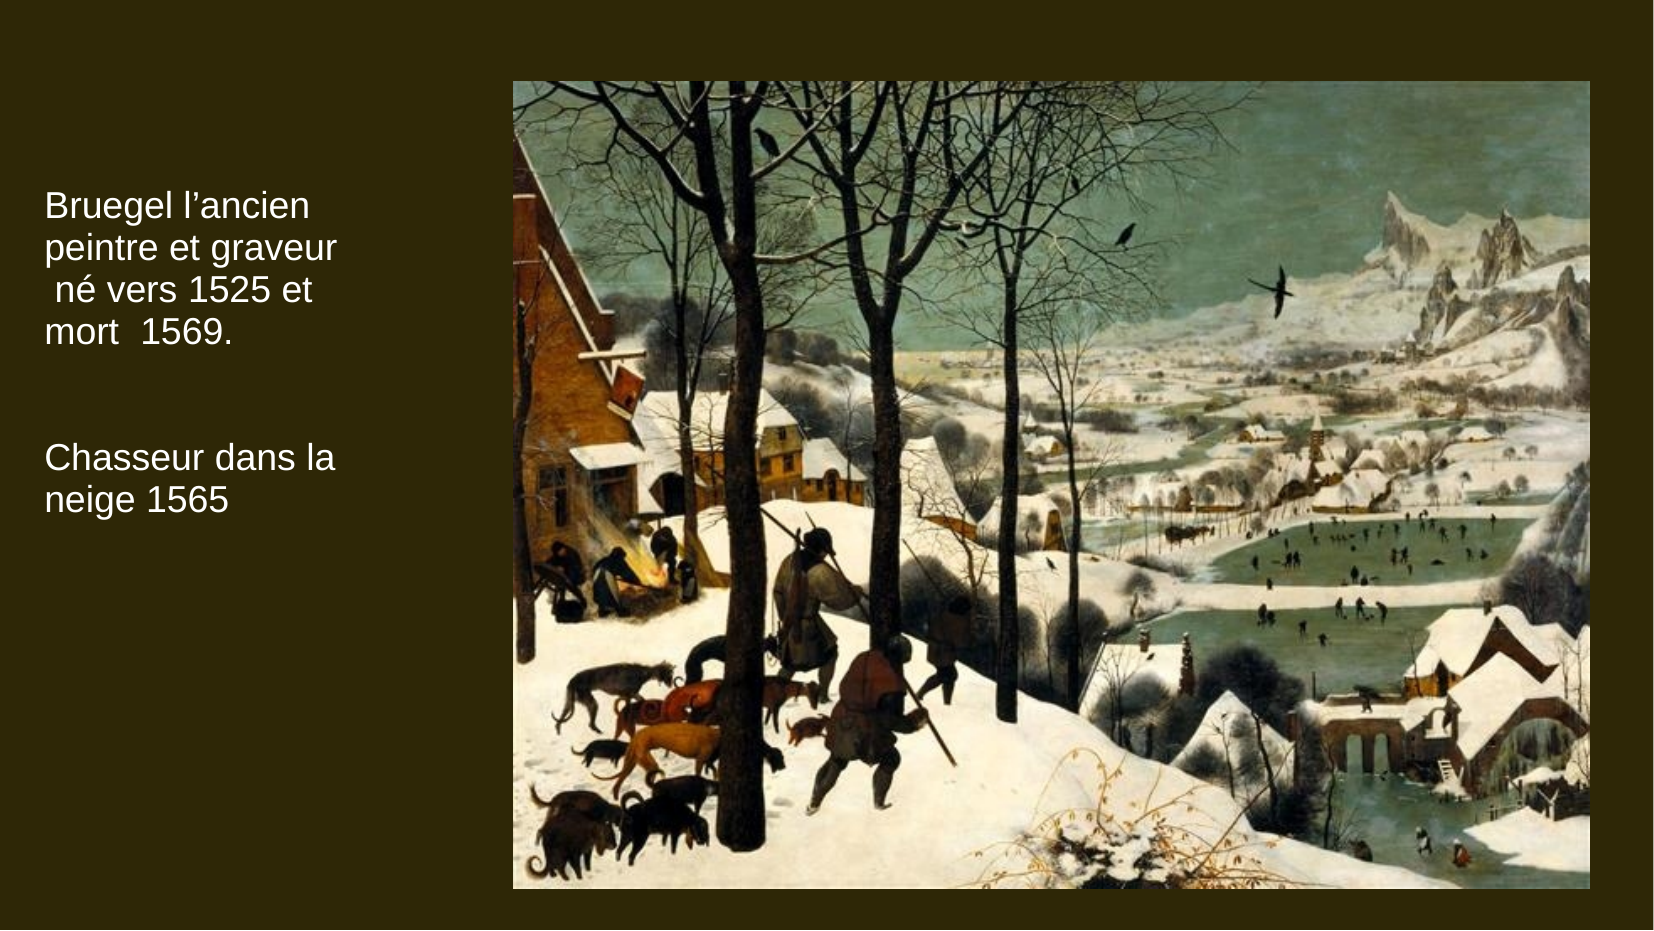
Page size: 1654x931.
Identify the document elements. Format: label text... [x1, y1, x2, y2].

text_box Bruegel l’ancien peintre et graveur né vers 1525 et mort 1569. Chasseur dans la neige 1565 [29, 177, 355, 780]
picture [513, 81, 1590, 889]
